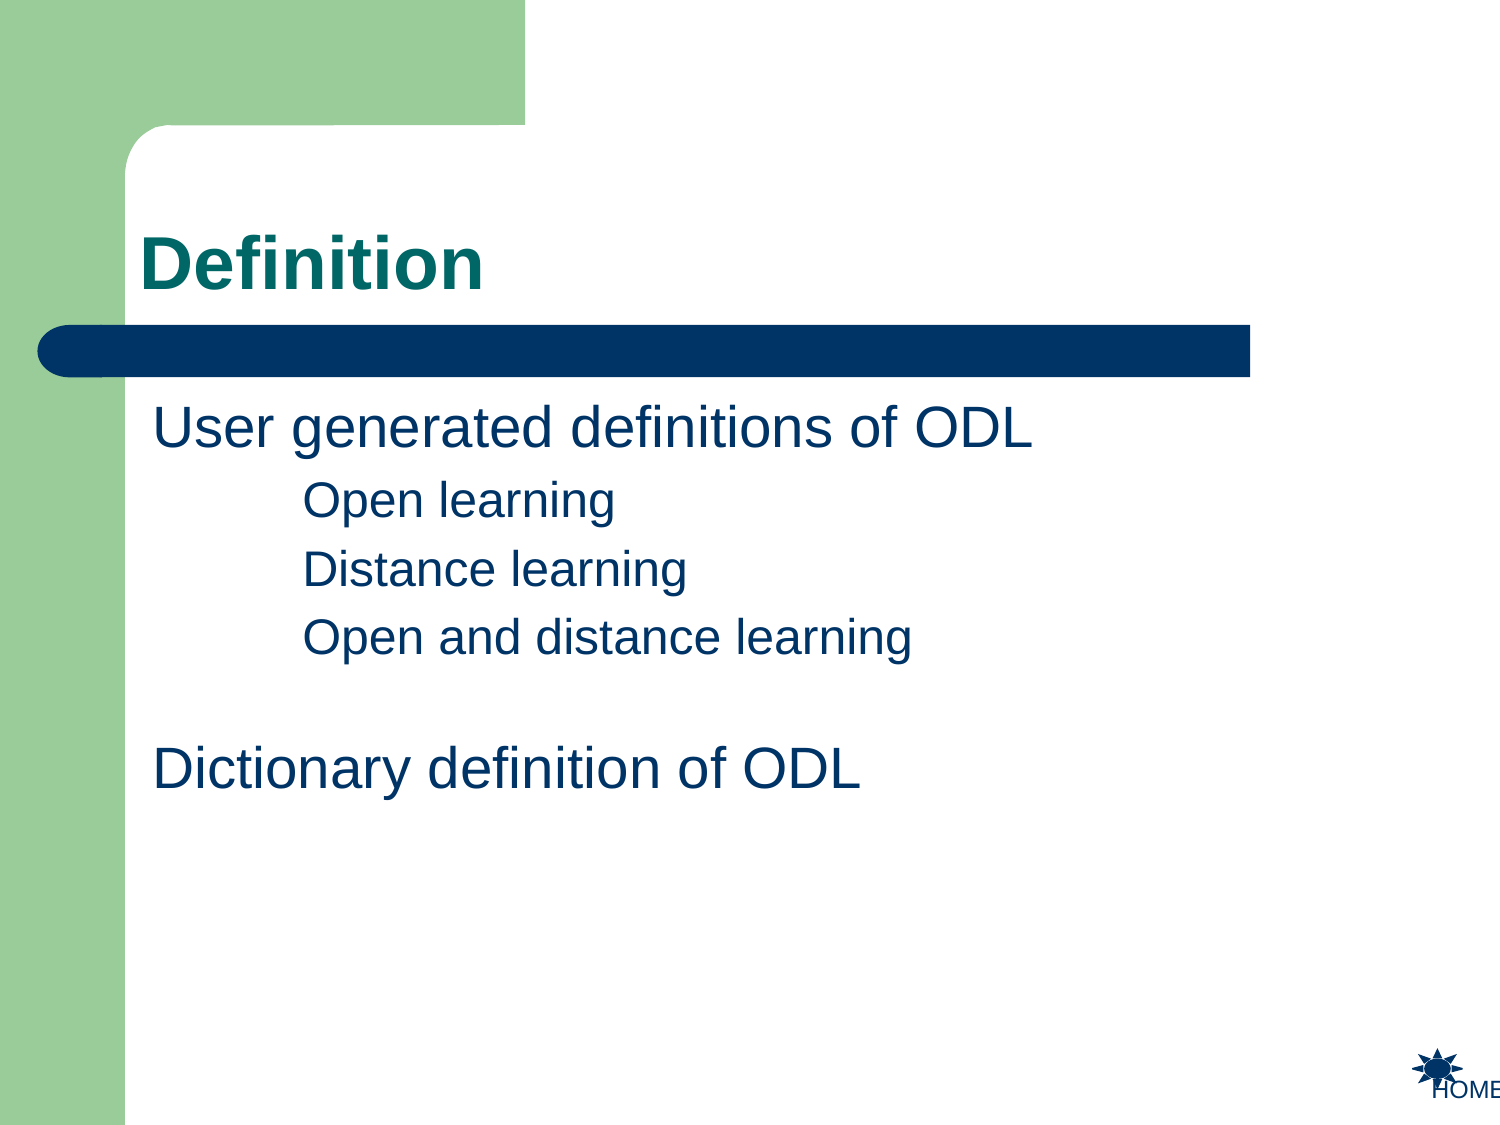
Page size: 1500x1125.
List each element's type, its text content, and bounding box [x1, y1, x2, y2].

text_box HOME [1419, 1055, 1456, 1088]
text_box HOME [1433, 1049, 1442, 1058]
list User generated definitions of ODL Open learning Distance learning Open and distance learning Dictionary definition of ODL [137, 387, 1400, 1005]
title Definition [124, 124, 1425, 313]
